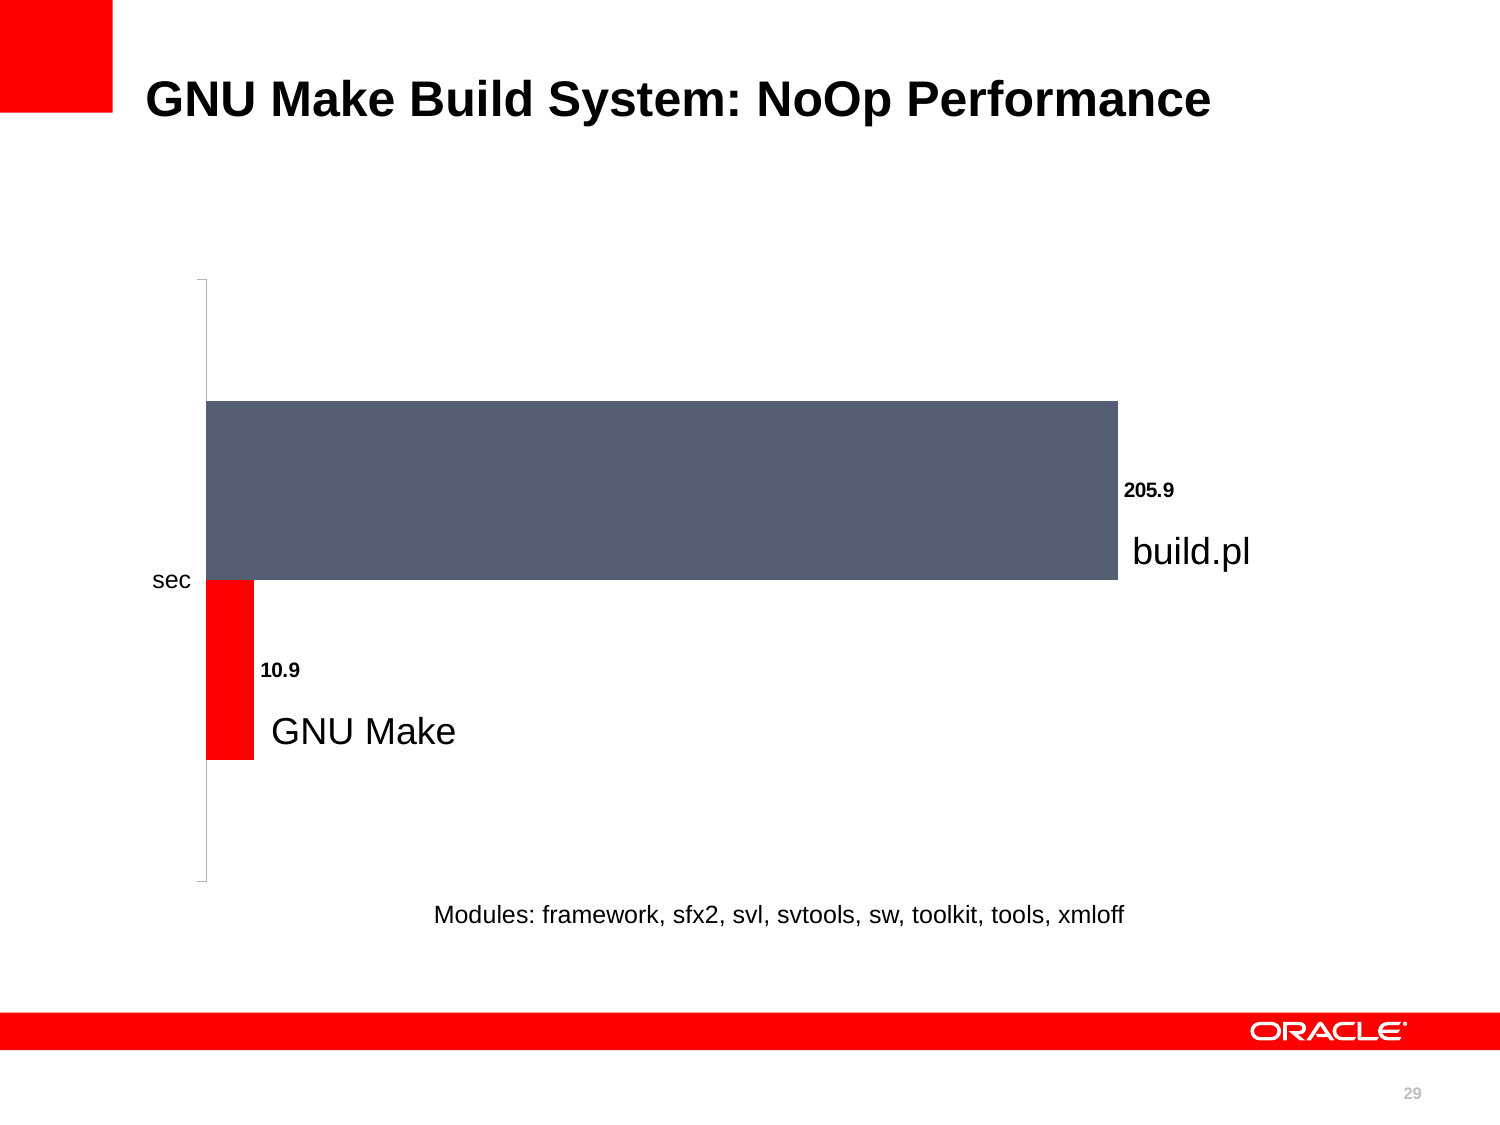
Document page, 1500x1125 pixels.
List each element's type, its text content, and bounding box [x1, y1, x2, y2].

chart [128, 267, 1338, 894]
title GNU Make Build System: NoOp Performance [145, 67, 1388, 220]
text_box GNU Make [256, 703, 472, 760]
text_box build.pl [1117, 523, 1266, 580]
text_box Modules: framework, sfx2, svl, svtools, sw, toolkit, tools, xmloff [419, 893, 1141, 937]
